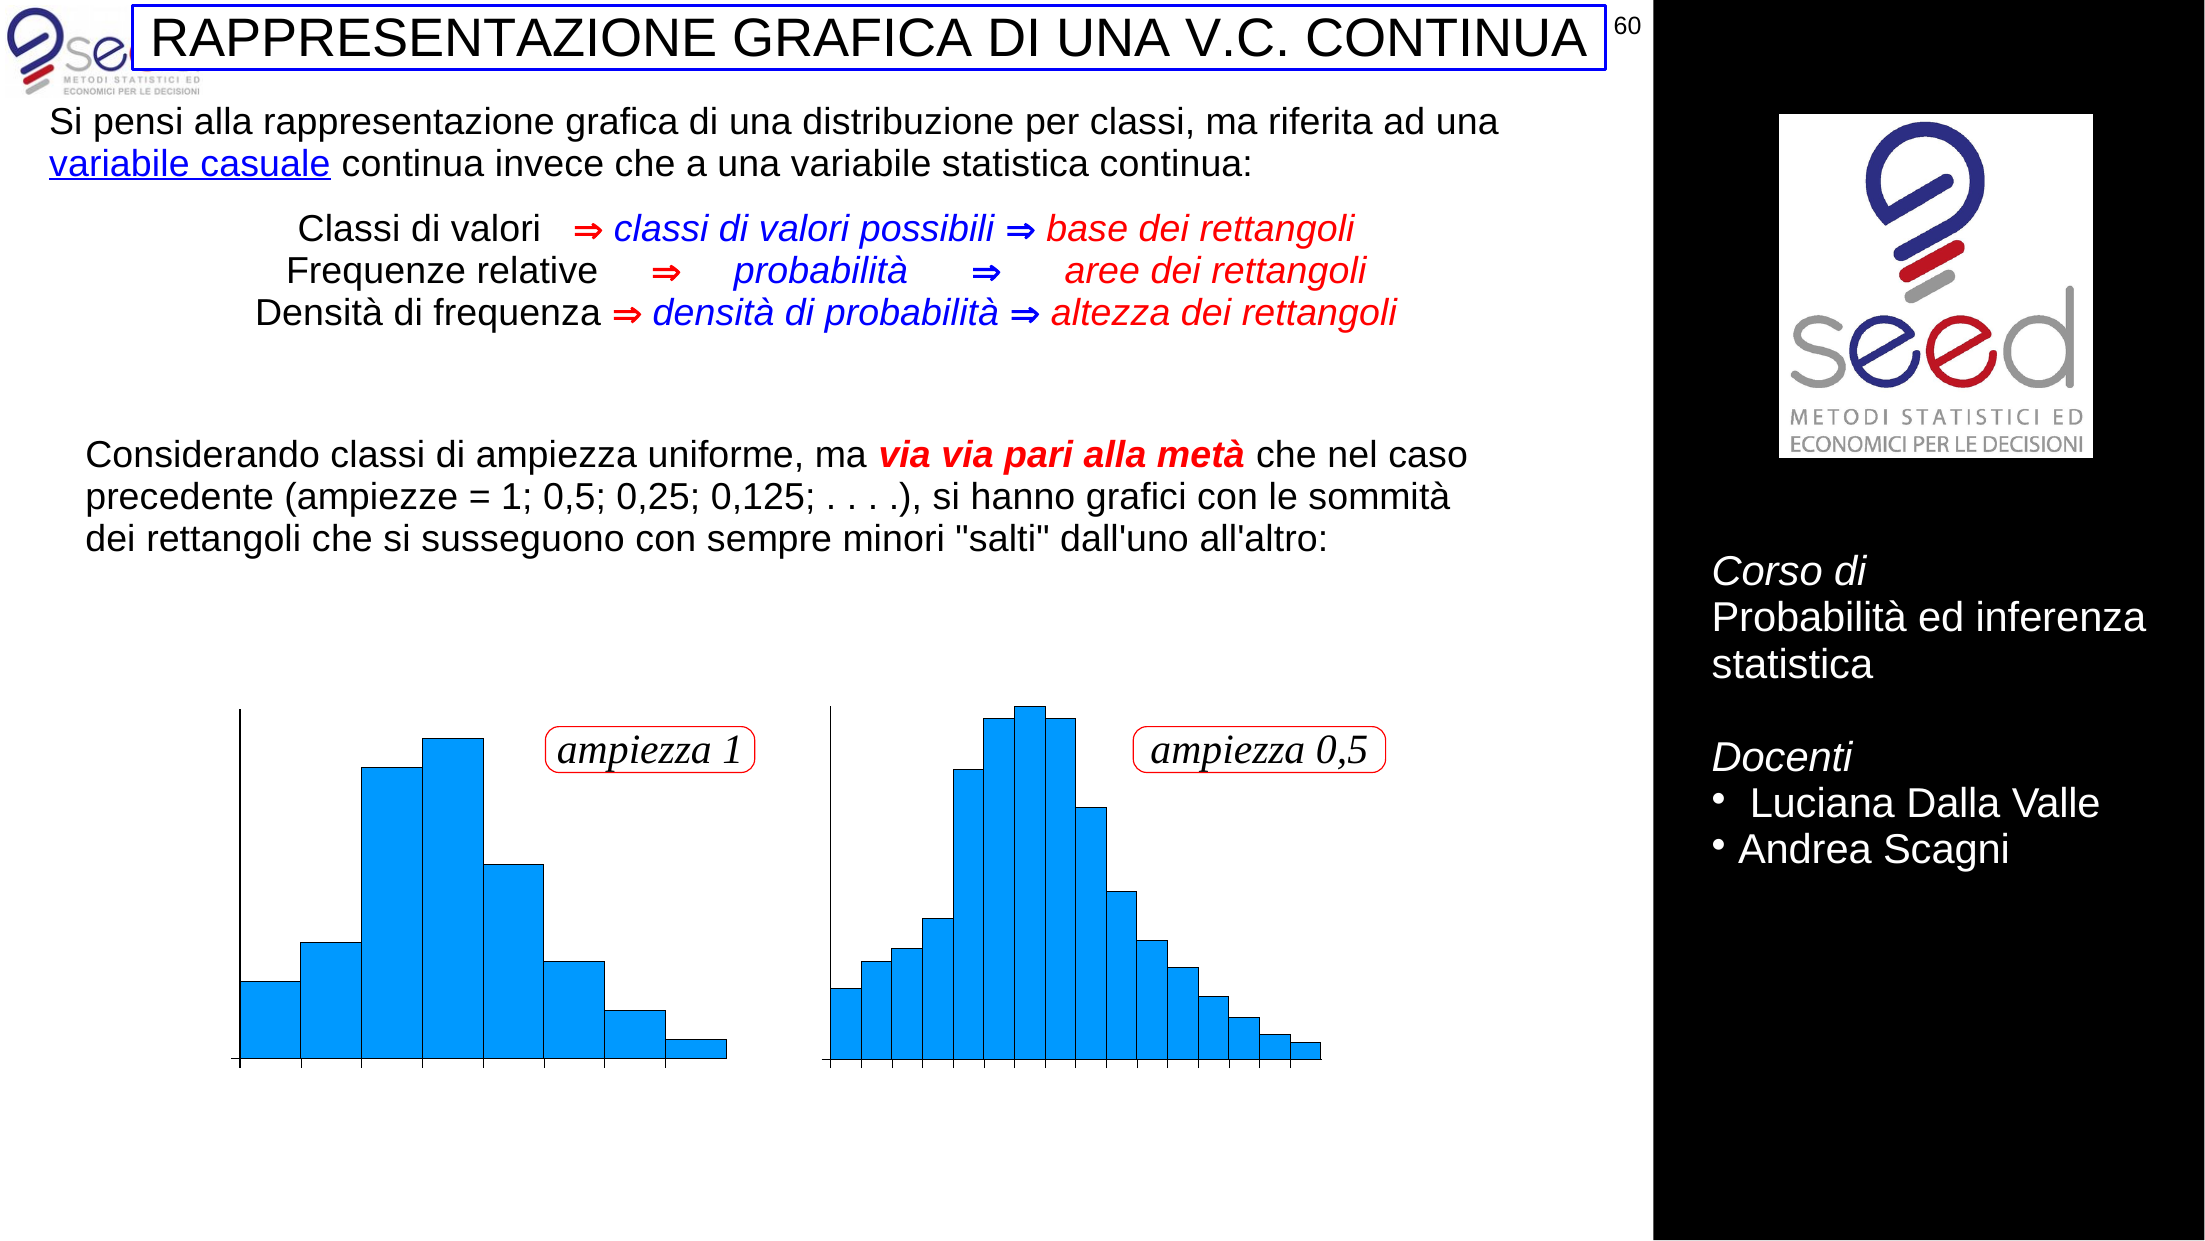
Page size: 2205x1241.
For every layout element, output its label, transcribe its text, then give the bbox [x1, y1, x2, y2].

text_box RAPPRESENTAZIONE GRAFICA DI UNA V.C. CONTINUA [132, 5, 1606, 70]
text_box Si pensi alla rappresentazione grafica di una distribuzione per classi, ma riferita ad una variabile casuale continua invece che a una variabile statistica continua: Classi di valori ⇒ classi di valori possibili ⇒ base dei rettangoli Frequenze relative ⇒ probabilità ⇒ aree dei rettangoli Densità di frequenza ⇒ densità di probabilità ⇒ altezza dei rettangoli [49, 100, 1604, 354]
text_box [831, 706, 1321, 1059]
text_box ampiezza 1 [545, 726, 755, 773]
picture [1779, 114, 2093, 458]
text_box Considerando classi di ampiezza uniforme, ma via via pari alla metà che nel caso precedente (ampiezze = 1; 0,5; 0,25; 0,125; . . . .), si hanno grafici con le sommità dei rettangoli che si susseguono con sempre minori "salti" dall'uno all'altro: [85, 433, 1510, 566]
text_box ampiezza 0,5 [1133, 726, 1386, 773]
picture [5, 5, 203, 98]
text_box [240, 738, 726, 1059]
